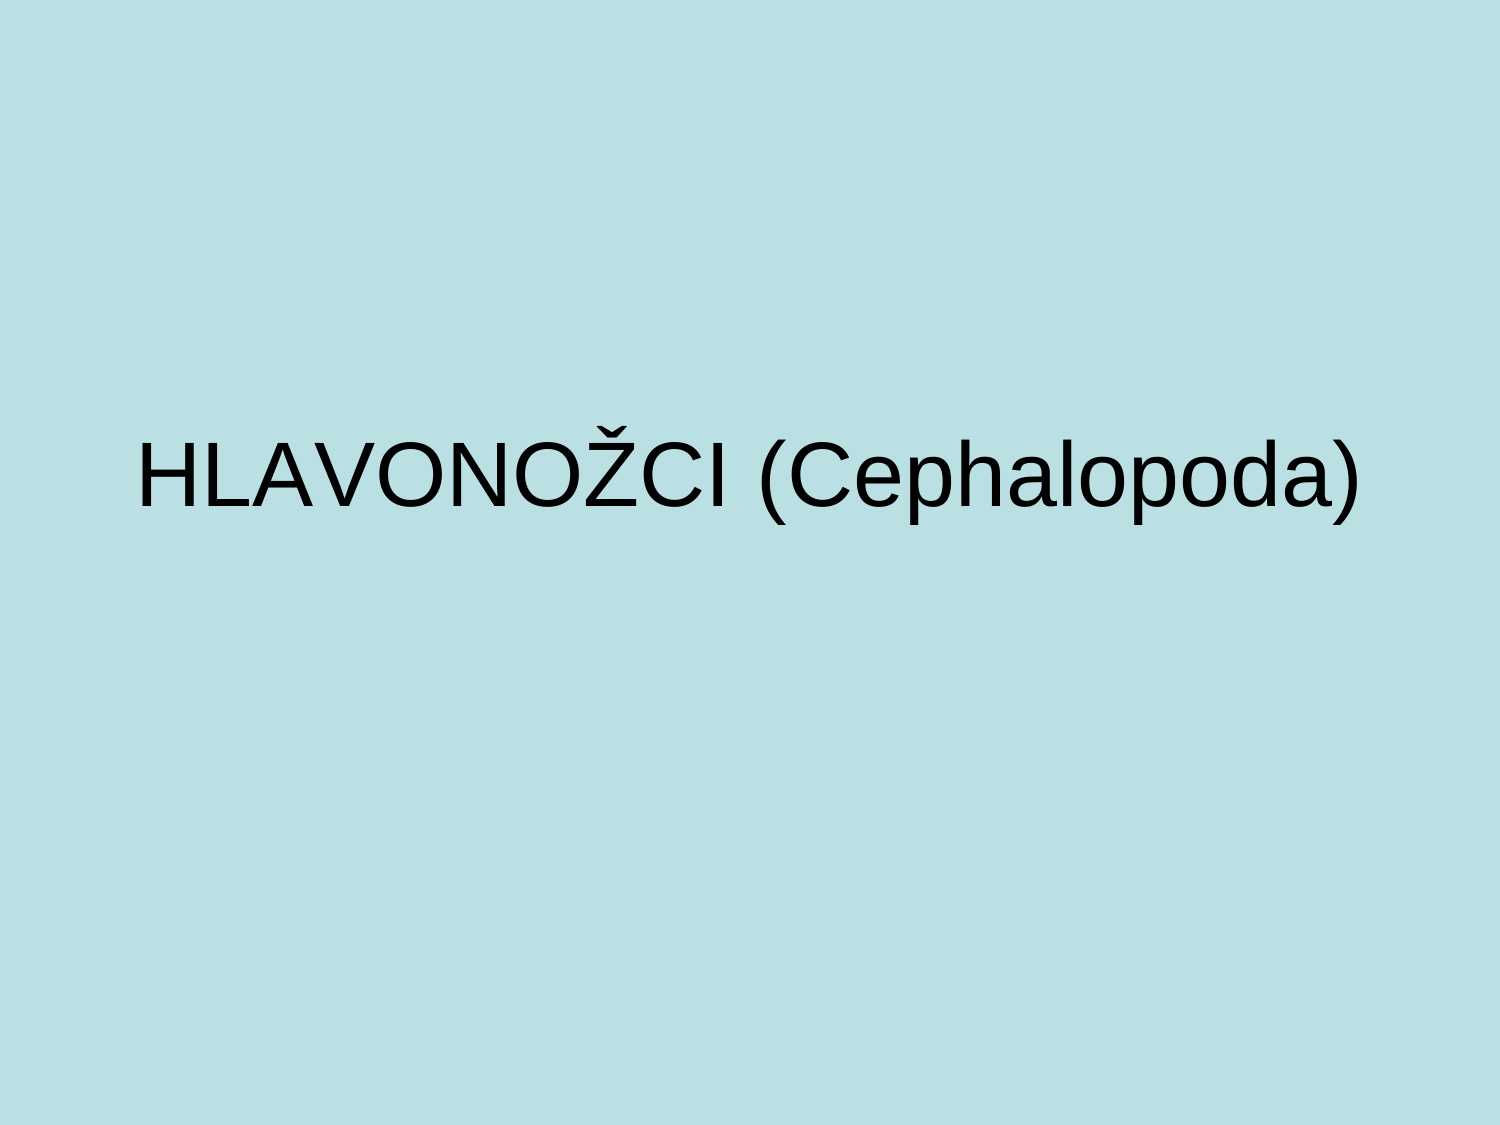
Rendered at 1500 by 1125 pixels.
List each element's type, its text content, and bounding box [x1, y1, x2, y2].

title HLAVONOŽCI (Cephalopoda) [112, 349, 1388, 591]
